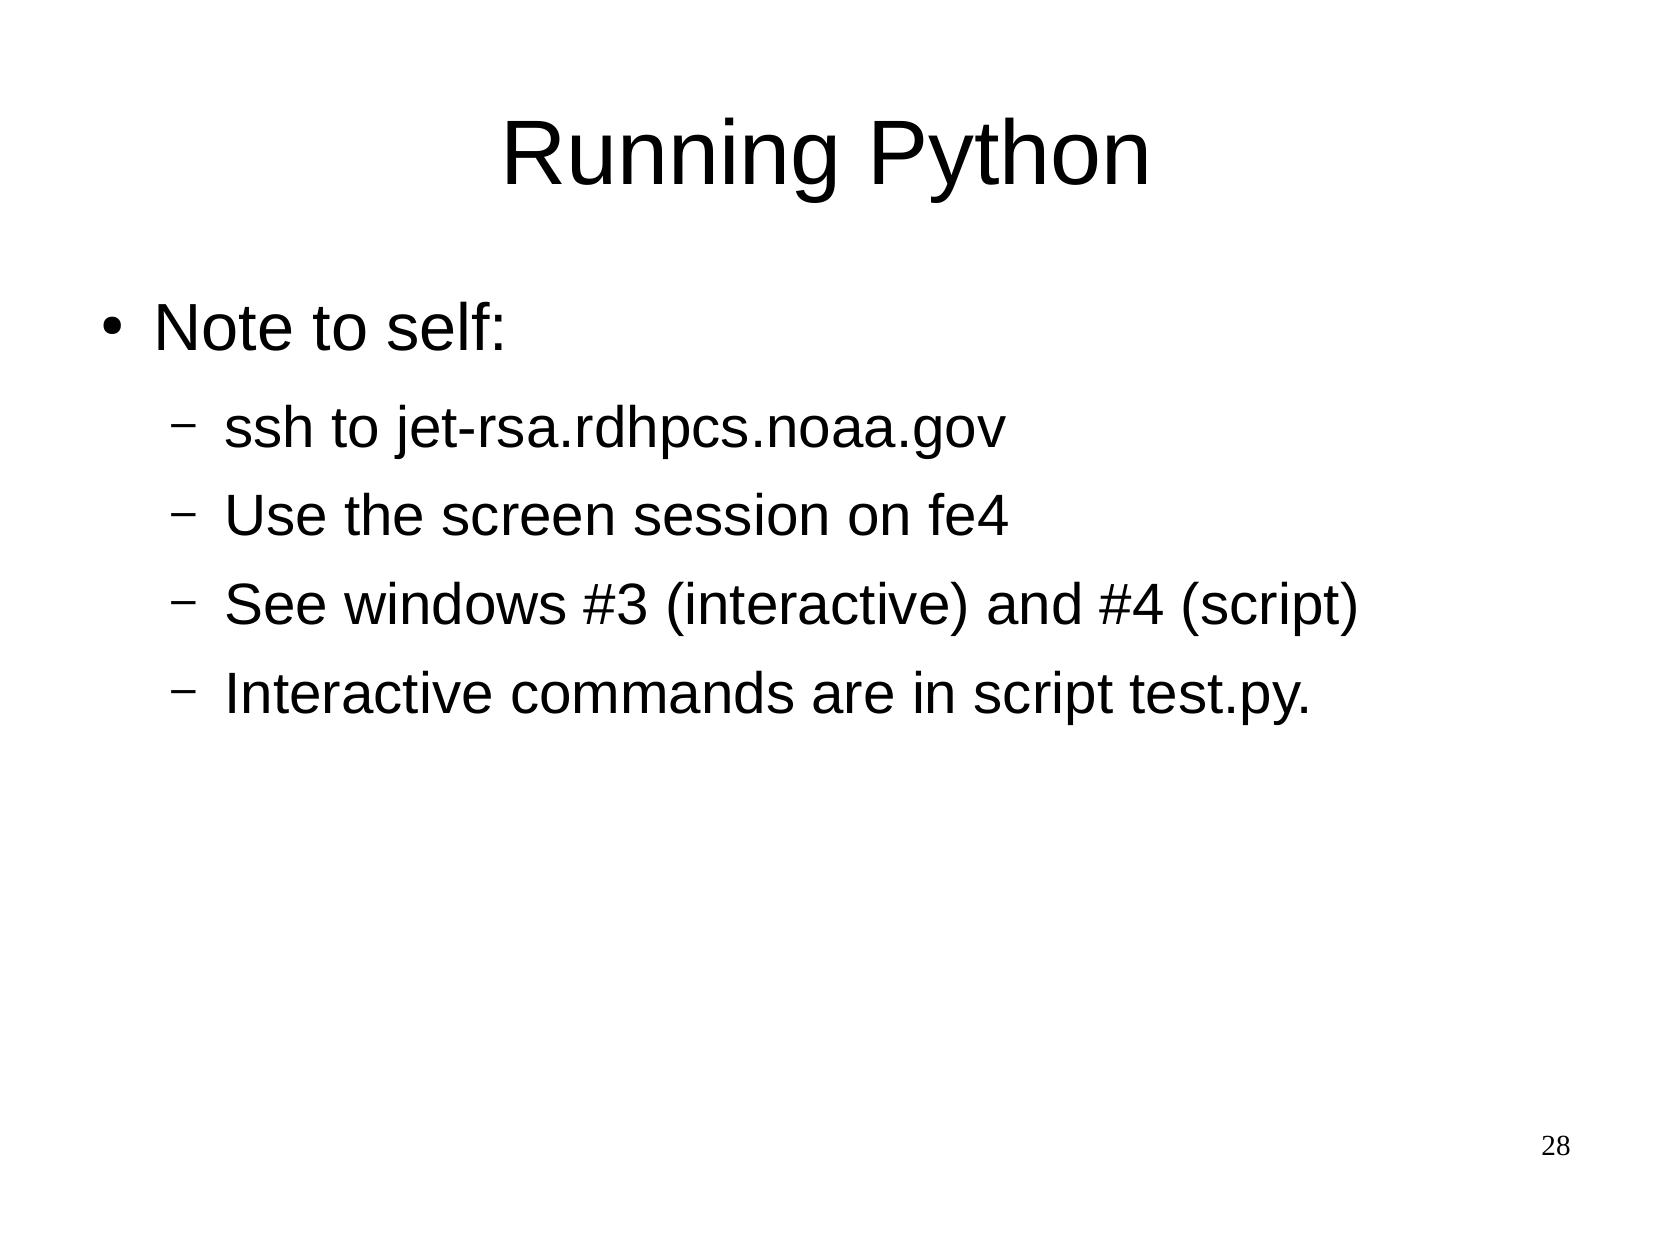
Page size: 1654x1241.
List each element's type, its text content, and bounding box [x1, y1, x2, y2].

title Running Python [82, 49, 1571, 257]
list Note to self: ssh to jet-rsa.rdhpcs.noaa.gov Use the screen session on fe4 See windows #3 (interactive) and #4 (script) Interactive commands are in script test.py. [82, 290, 1571, 1010]
